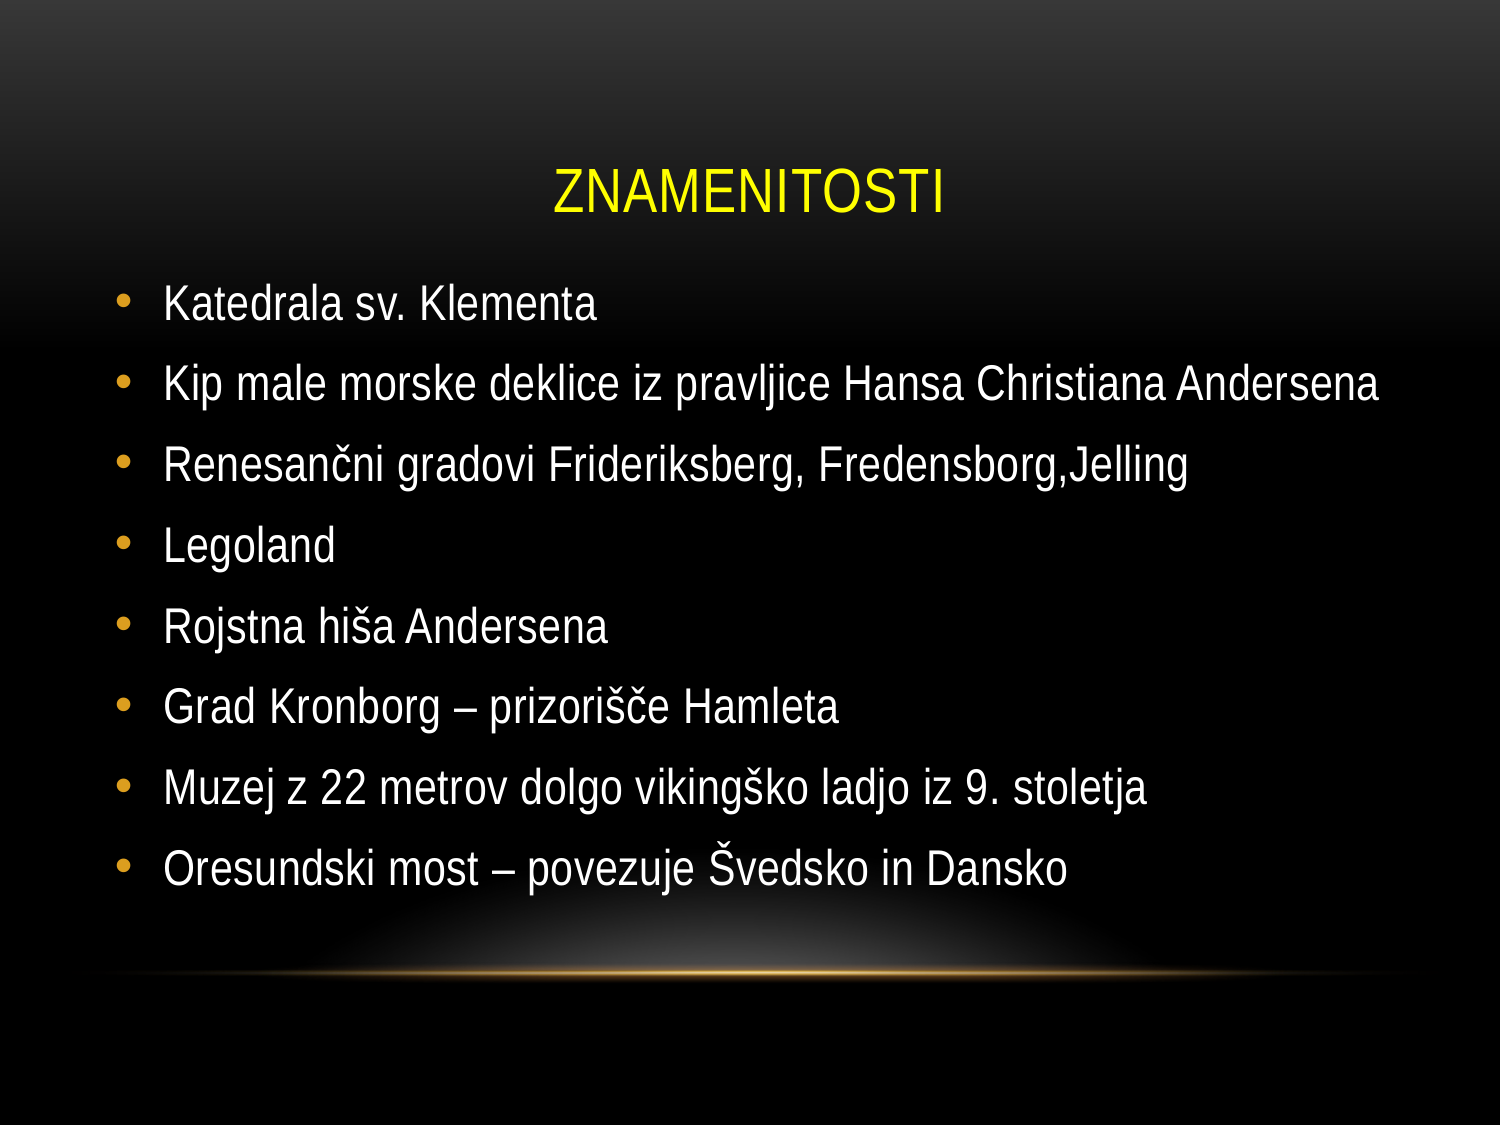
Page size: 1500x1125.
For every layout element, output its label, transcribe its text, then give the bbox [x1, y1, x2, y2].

list Katedrala sv. Klementa Kip male morske deklice iz pravljice Hansa Christiana Andersena Renesančni gradovi Frideriksberg, Fredensborg,Jelling Legoland Rojstna hiša Andersena Grad Kronborg – prizorišče Hamleta Muzej z 22 metrov dolgo vikingško ladjo iz 9. stoletja Oresundski most – povezuje Švedsko in Dansko [99, 262, 1400, 938]
title ZNAMENITOSTI [99, 45, 1400, 233]
picture [0, 0, 1500, 1125]
